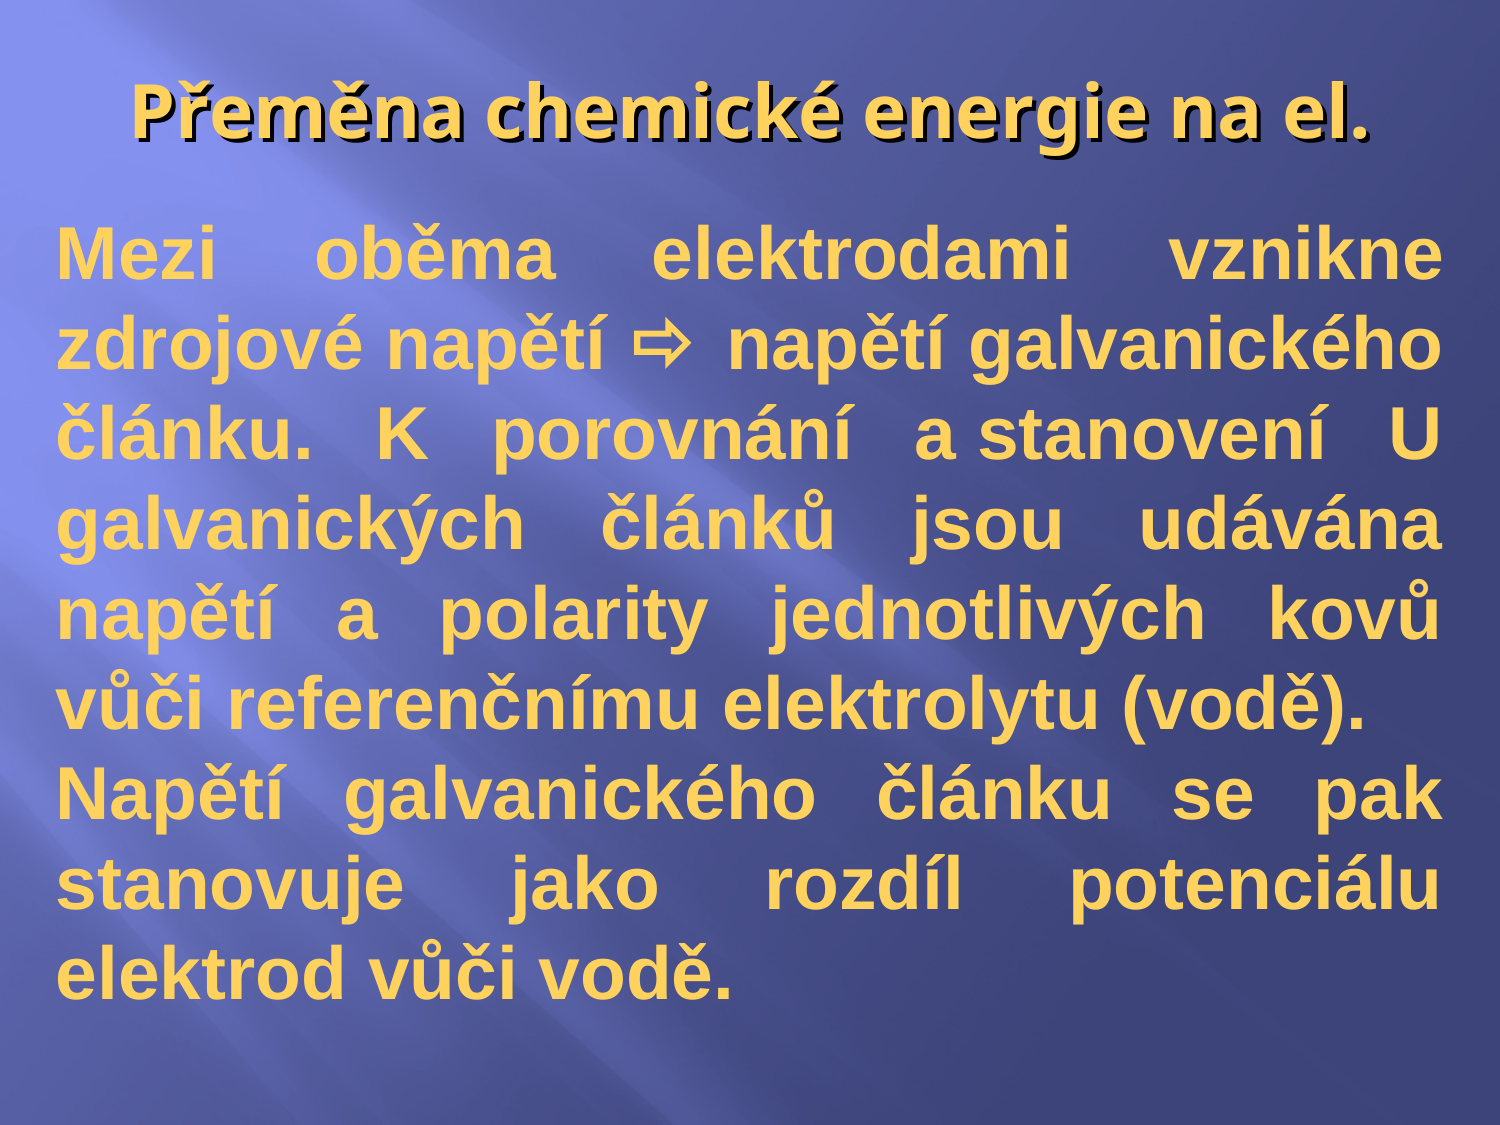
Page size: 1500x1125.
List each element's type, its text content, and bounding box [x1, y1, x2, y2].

text_box Mezi oběma elektrodami vznikne zdrojové napětí  napětí galvanického článku. K porovnání a stanovení U galvanických článků jsou udávána napětí a polarity jednotlivých kovů vůči referenčnímu elektrolytu (vodě). Napětí galvanického článku se pak stanovuje jako rozdíl potenciálu elektrod vůči vodě. [41, 172, 1459, 1047]
title Přeměna chemické energie na el. [64, 45, 1436, 172]
picture [0, 0, 1500, 1125]
